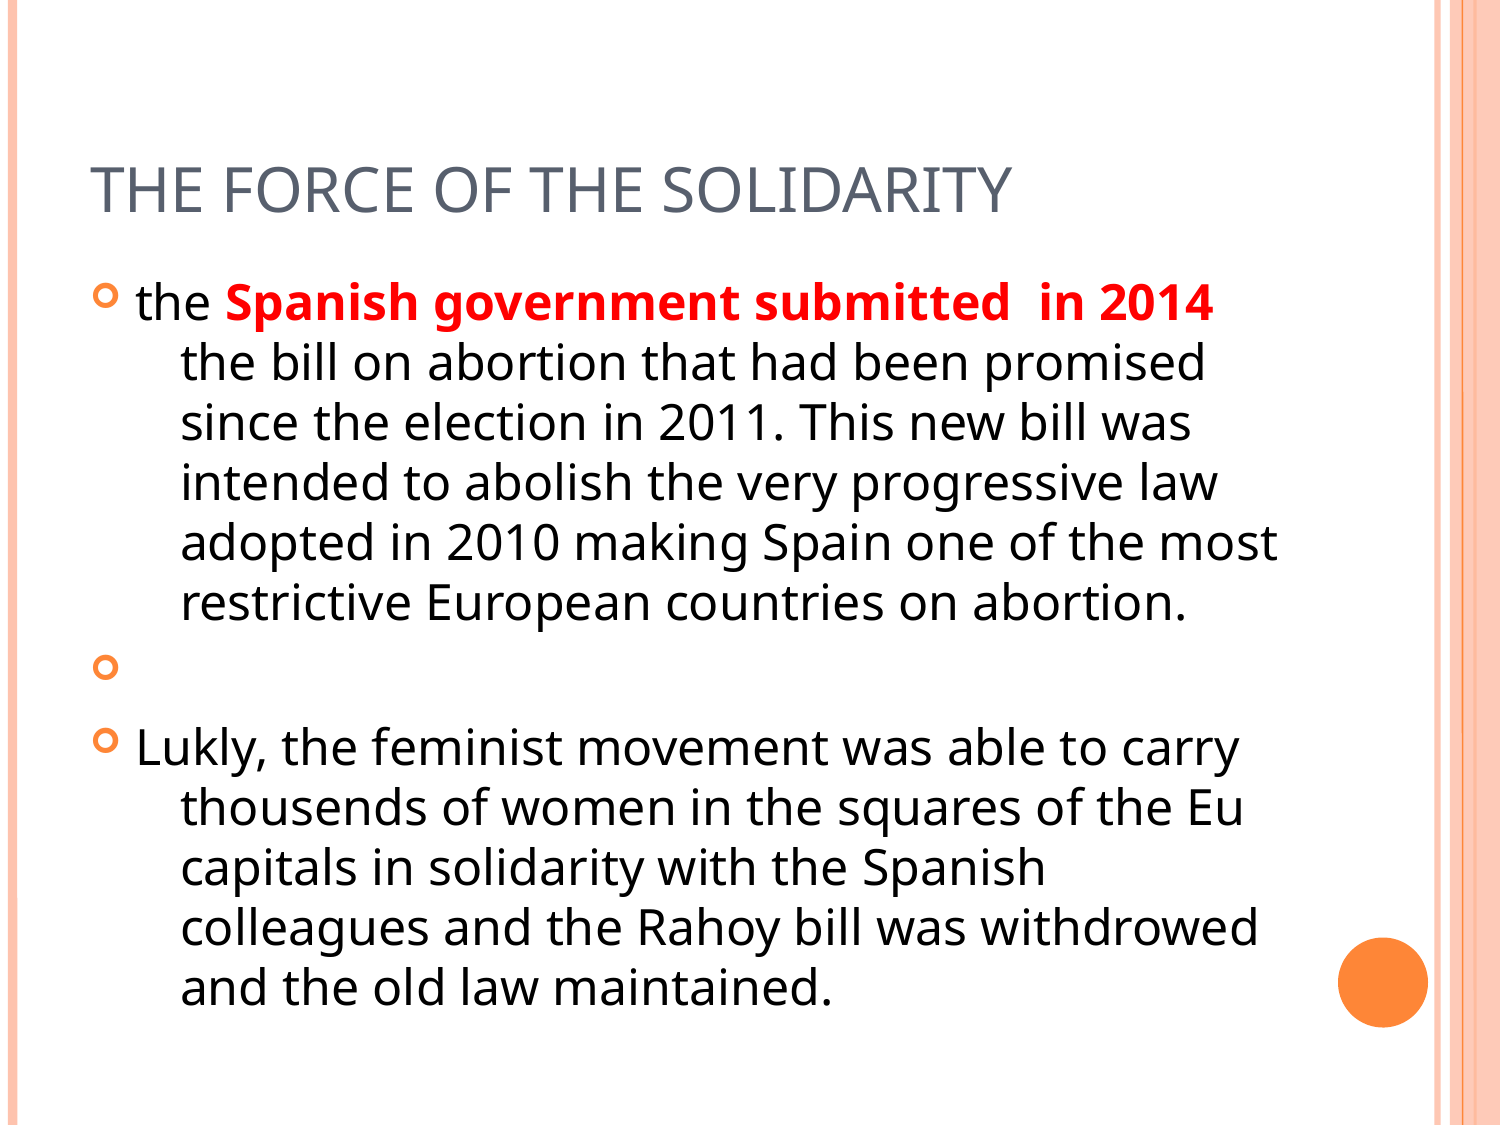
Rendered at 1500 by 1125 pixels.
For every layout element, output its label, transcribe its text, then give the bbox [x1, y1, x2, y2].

title The force of the solidarity [75, 45, 1300, 233]
list the Spanish government submitted in 2014 the bill on abortion that had been promised since the election in 2011. This new bill was intended to abolish the very progressive law adopted in 2010 making Spain one of the most restrictive European countries on abortion. Lukly, the feminist movement was able to carry thousends of women in the squares of the Eu capitals in solidarity with the Spanish colleagues and the Rahoy bill was withdrowed and the old law maintained. [75, 262, 1300, 1062]
